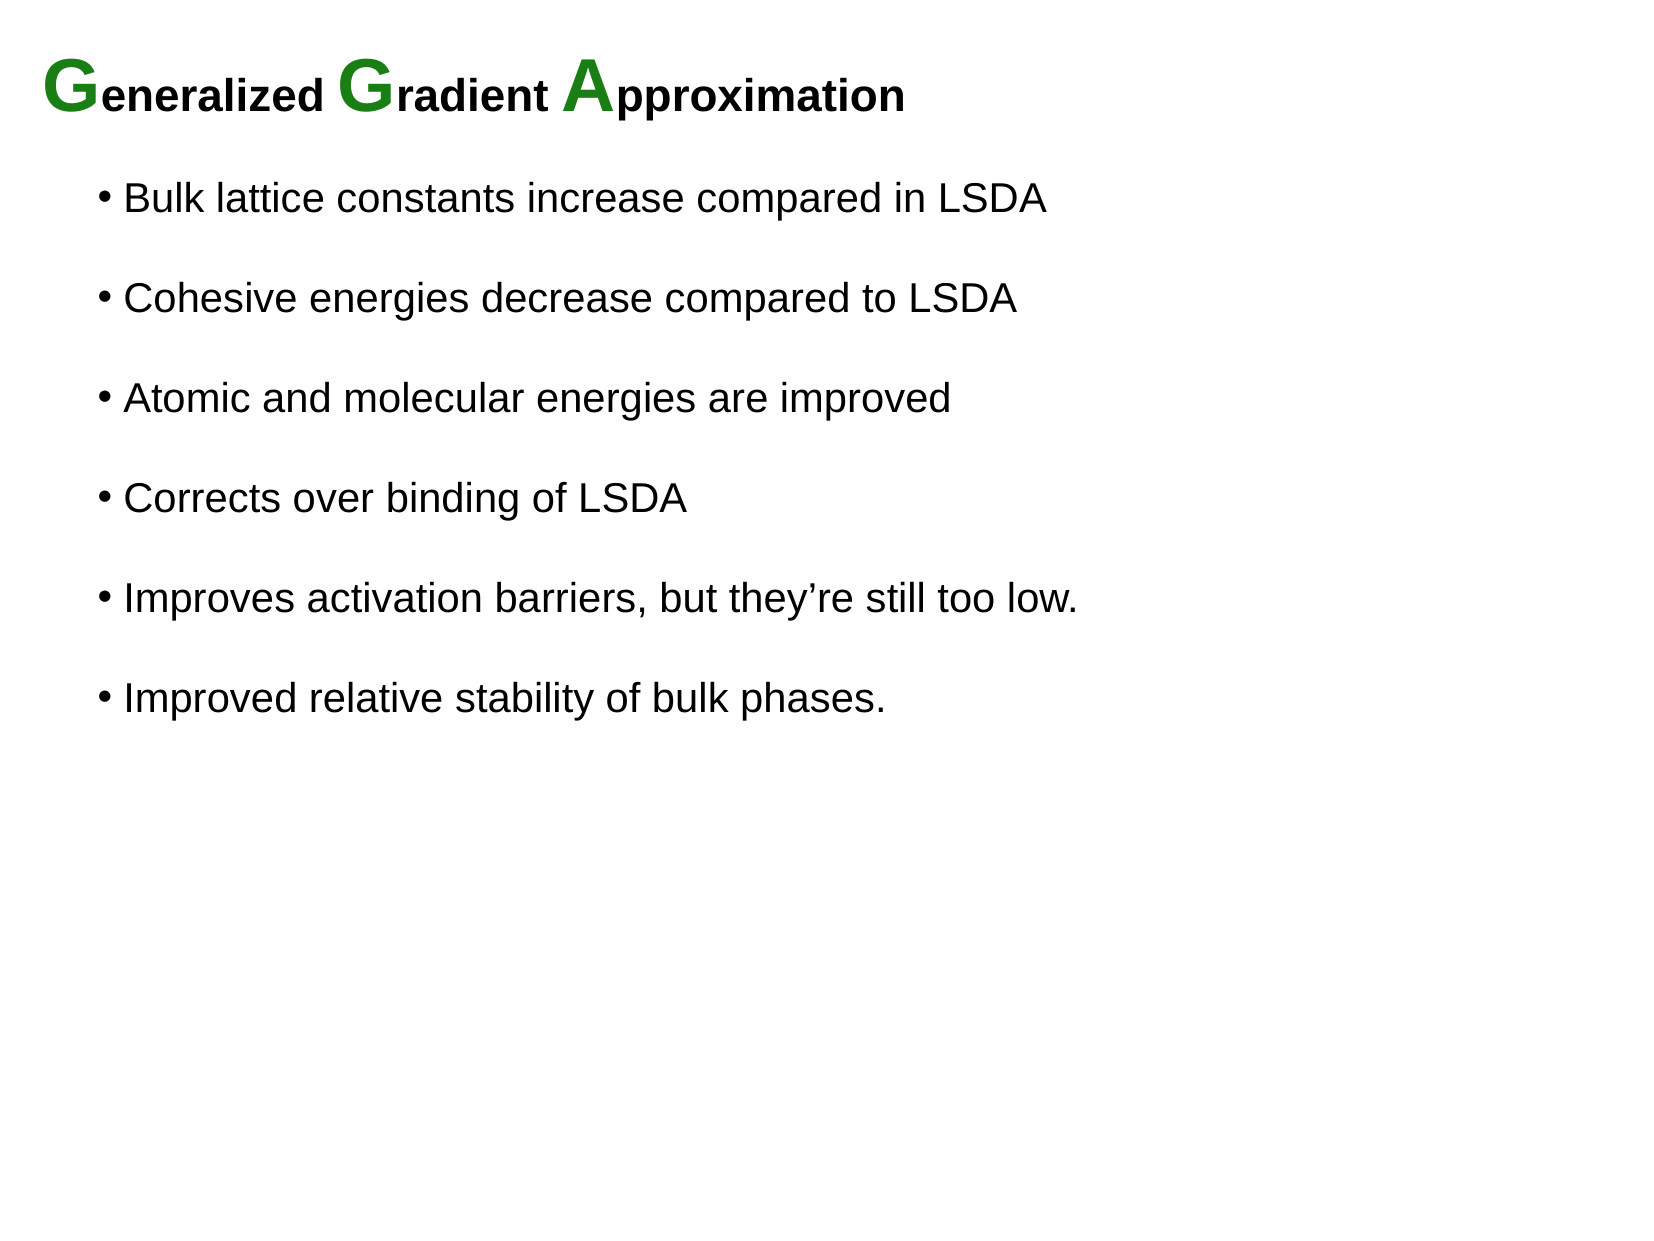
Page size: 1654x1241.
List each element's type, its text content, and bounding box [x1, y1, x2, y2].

text_box Generalized Gradient Approximation [27, 29, 1296, 135]
text_box Bulk lattice constants increase compared in LSDA Cohesive energies decrease compared to LSDA Atomic and molecular energies are improved Corrects over binding of LSDA Improves activation barriers, but they’re still too low. Improved relative stability of bulk phases. [82, 163, 1516, 779]
